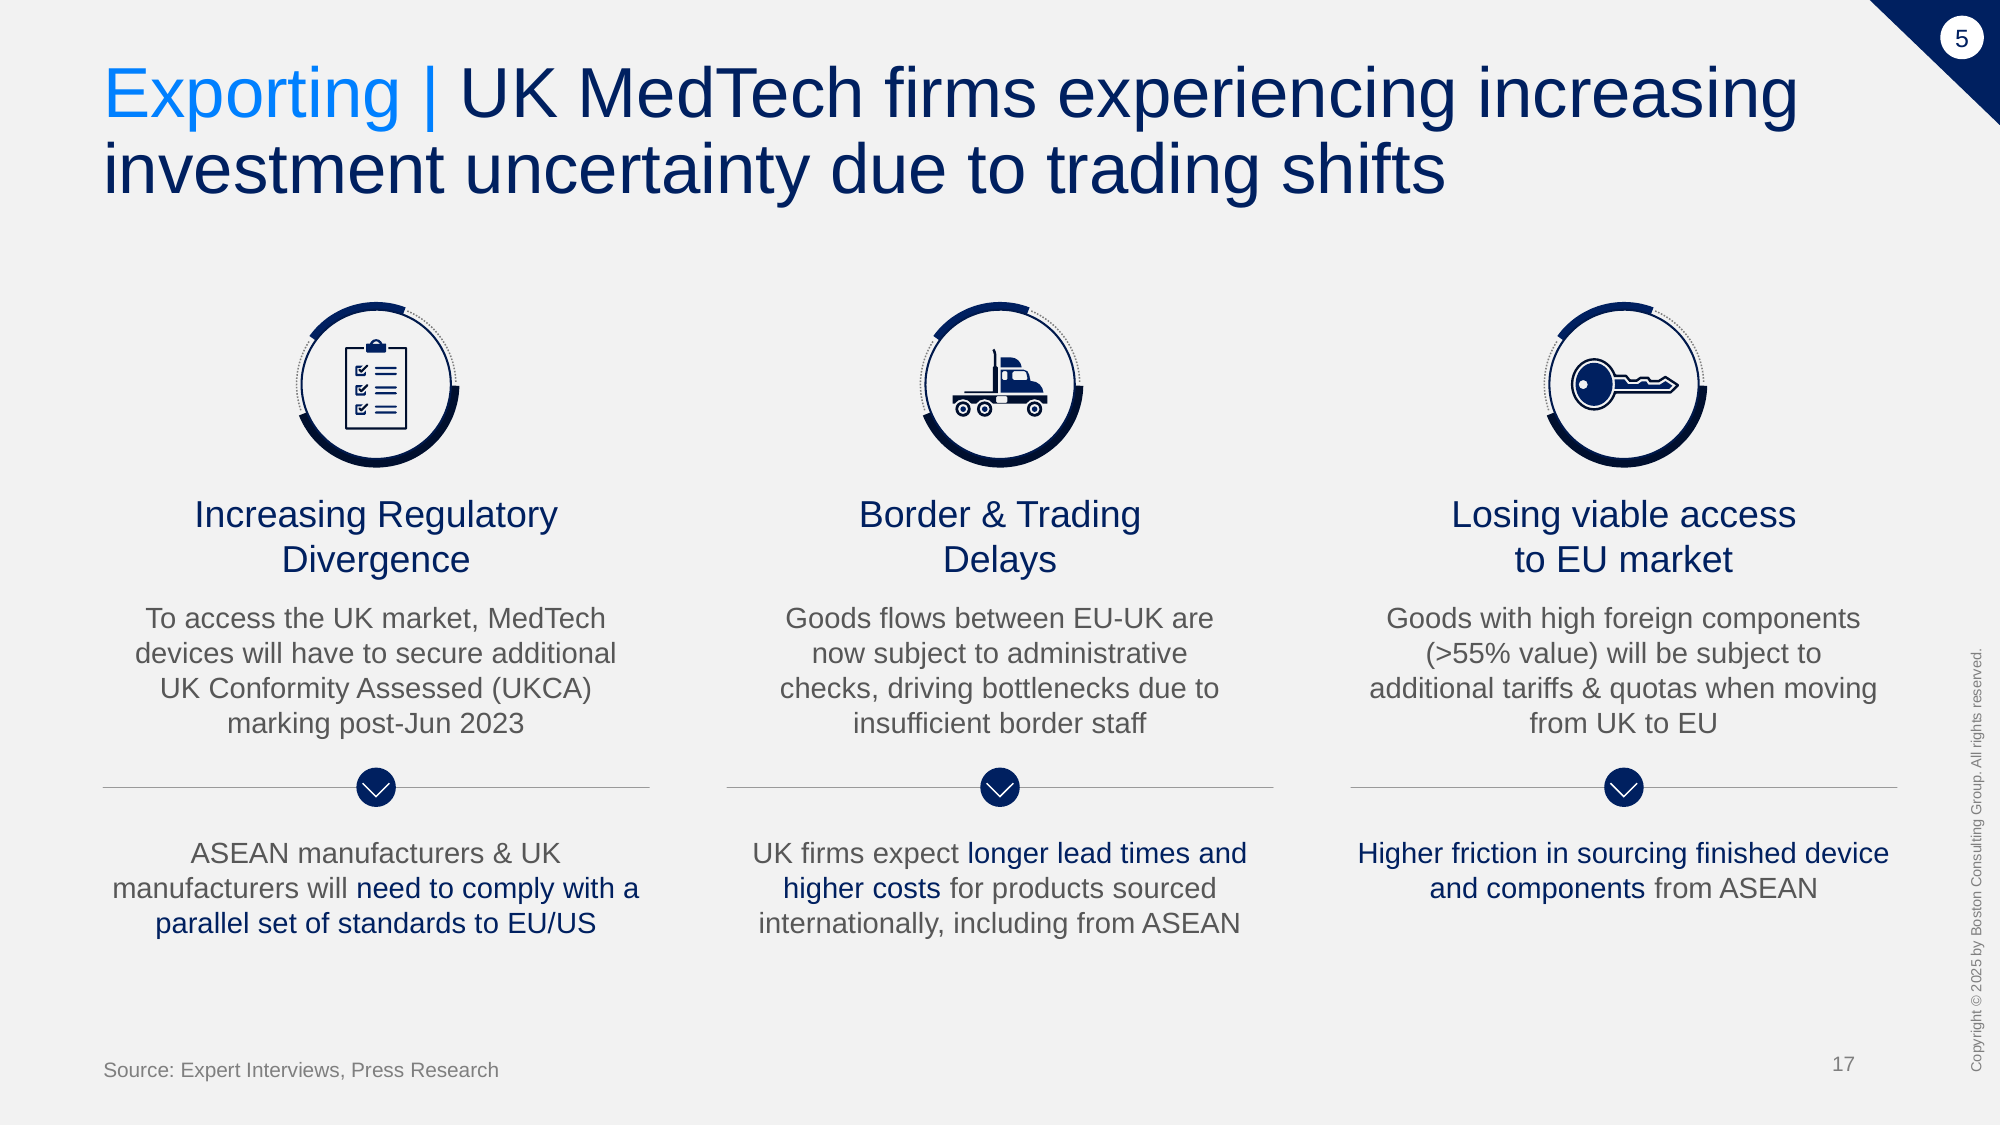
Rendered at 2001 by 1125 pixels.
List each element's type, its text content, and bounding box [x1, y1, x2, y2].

text_box Increasing Regulatory Divergence [103, 488, 650, 580]
text_box Goods flows between EU-UK are now subject to administrative checks, driving bottlenecks due to insufficient border staff [727, 599, 1273, 741]
title Exporting | UK MedTech firms experiencing increasing investment uncertainty due to trading shifts [103, 55, 1897, 211]
text_box Goods with high foreign components (>55% value) will be subject to additional tariffs & quotas when moving from UK to EU [1351, 599, 1897, 741]
text_box ASEAN manufacturers & UK manufacturers will need to comply with a parallel set of standards to EU/US [103, 833, 650, 1011]
text_box 5 [1940, 15, 1984, 60]
text_box [298, 301, 460, 468]
text_box UK firms expect longer lead times and higher costs for products sourced internationally, including from ASEAN [727, 833, 1273, 1011]
text_box [357, 768, 396, 807]
text_box Higher friction in sourcing finished device and components from ASEAN [1351, 833, 1897, 1011]
text_box [1546, 301, 1708, 468]
text_box [1869, 0, 2000, 126]
text_box [1605, 768, 1643, 807]
text_box Border & Trading Delays [727, 488, 1273, 580]
text_box [922, 301, 1084, 468]
text_box To access the UK market, MedTech devices will have to secure additional UK Conformity Assessed (UKCA) marking post-Jun 2023 [103, 599, 650, 741]
text_box Losing viable access to EU market [1351, 488, 1897, 580]
text_box Source: Expert Interviews, Press Research [103, 1059, 1585, 1082]
text_box [981, 768, 1019, 807]
